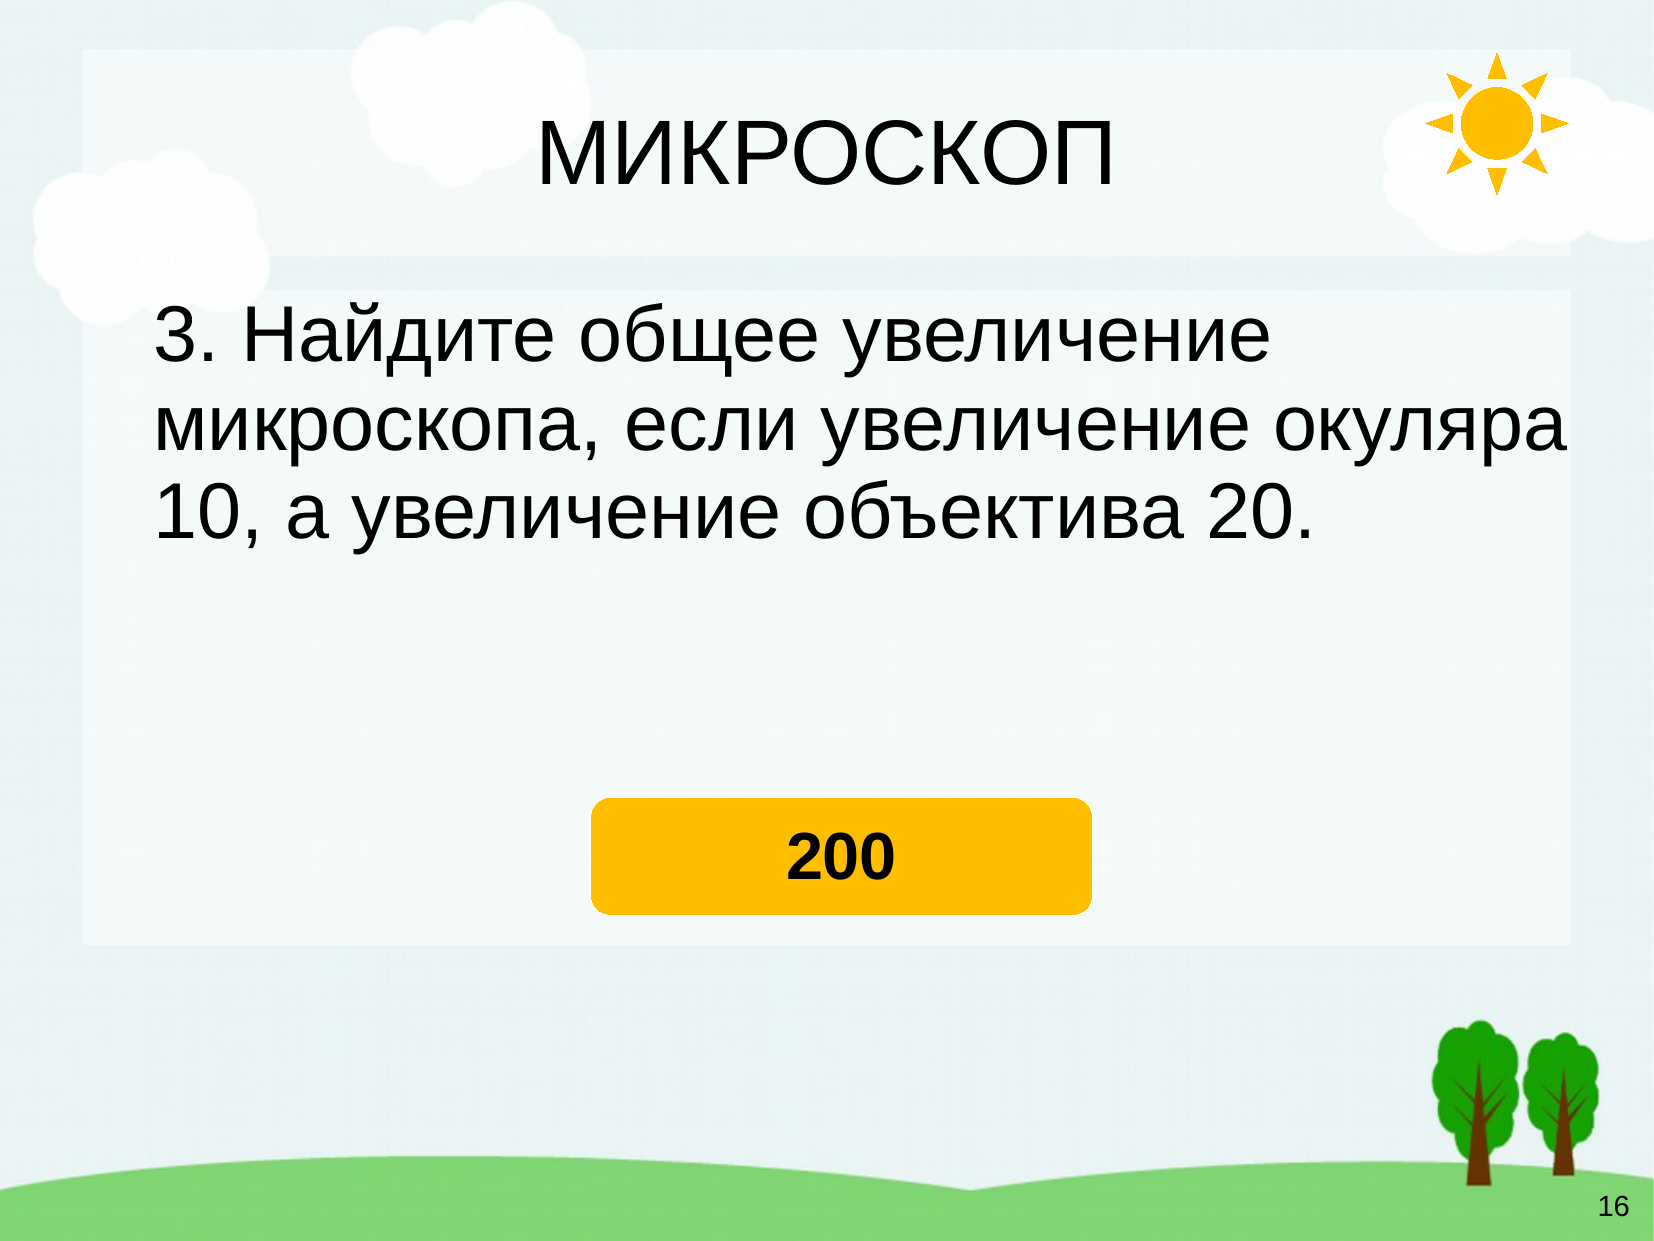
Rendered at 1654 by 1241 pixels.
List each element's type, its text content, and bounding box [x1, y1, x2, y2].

list 3. Найдите общее увеличение микроскопа, если увеличение окуляра 10, а увеличение объектива 20. [82, 290, 1571, 945]
text_box [1486, 167, 1508, 198]
text_box [1520, 146, 1550, 176]
text_box [1444, 71, 1474, 100]
text_box [1444, 146, 1474, 176]
picture [0, 0, 1654, 1241]
text_box [1423, 112, 1454, 134]
title МИКРОСКОП [82, 49, 1571, 257]
text_box [1460, 86, 1535, 161]
text_box 200 [590, 797, 1093, 916]
text_box [1486, 49, 1508, 80]
text_box [1520, 71, 1550, 100]
text_box [1540, 112, 1571, 134]
